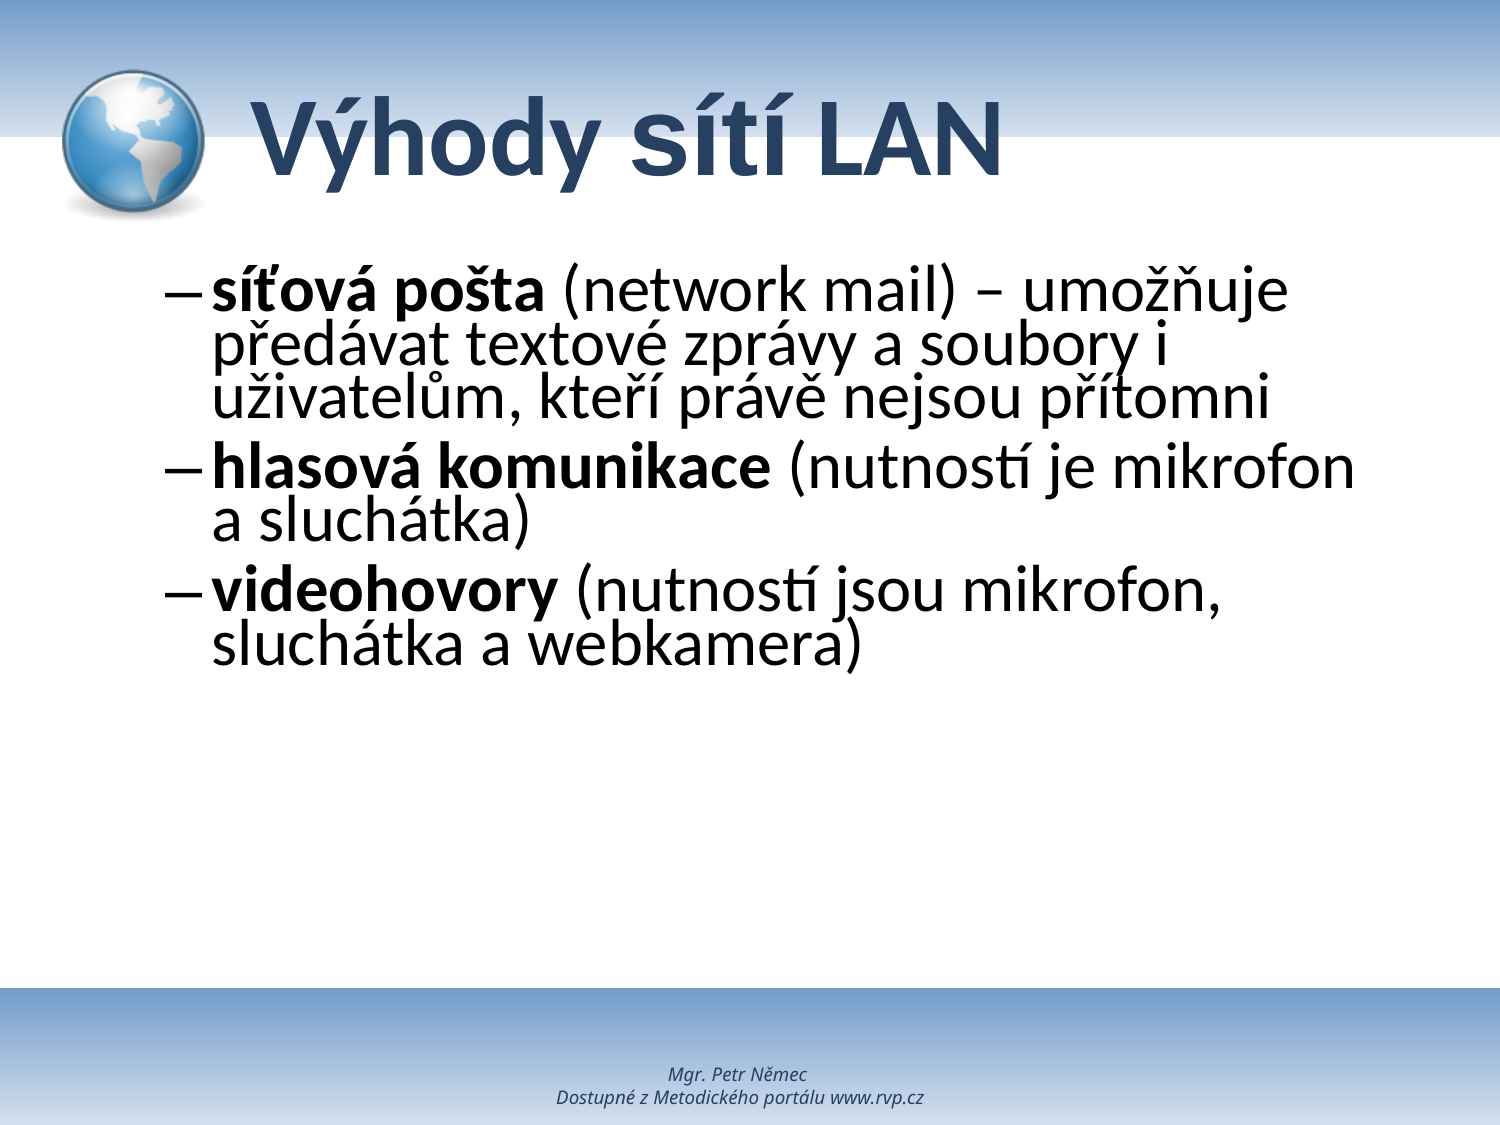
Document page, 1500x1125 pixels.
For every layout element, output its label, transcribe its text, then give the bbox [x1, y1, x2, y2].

picture [56, 67, 211, 222]
list síťová pošta (network mail) – umožňuje předávat textové zprávy a soubory i uživatelům, kteří právě nejsou přítomni hlasová komunikace (nutností je mikrofon a sluchátka) videohovory (nutností jsou mikrofon, sluchátka a webkamera) [75, 261, 1426, 1007]
title Výhody sítí LAN [235, 45, 1426, 233]
